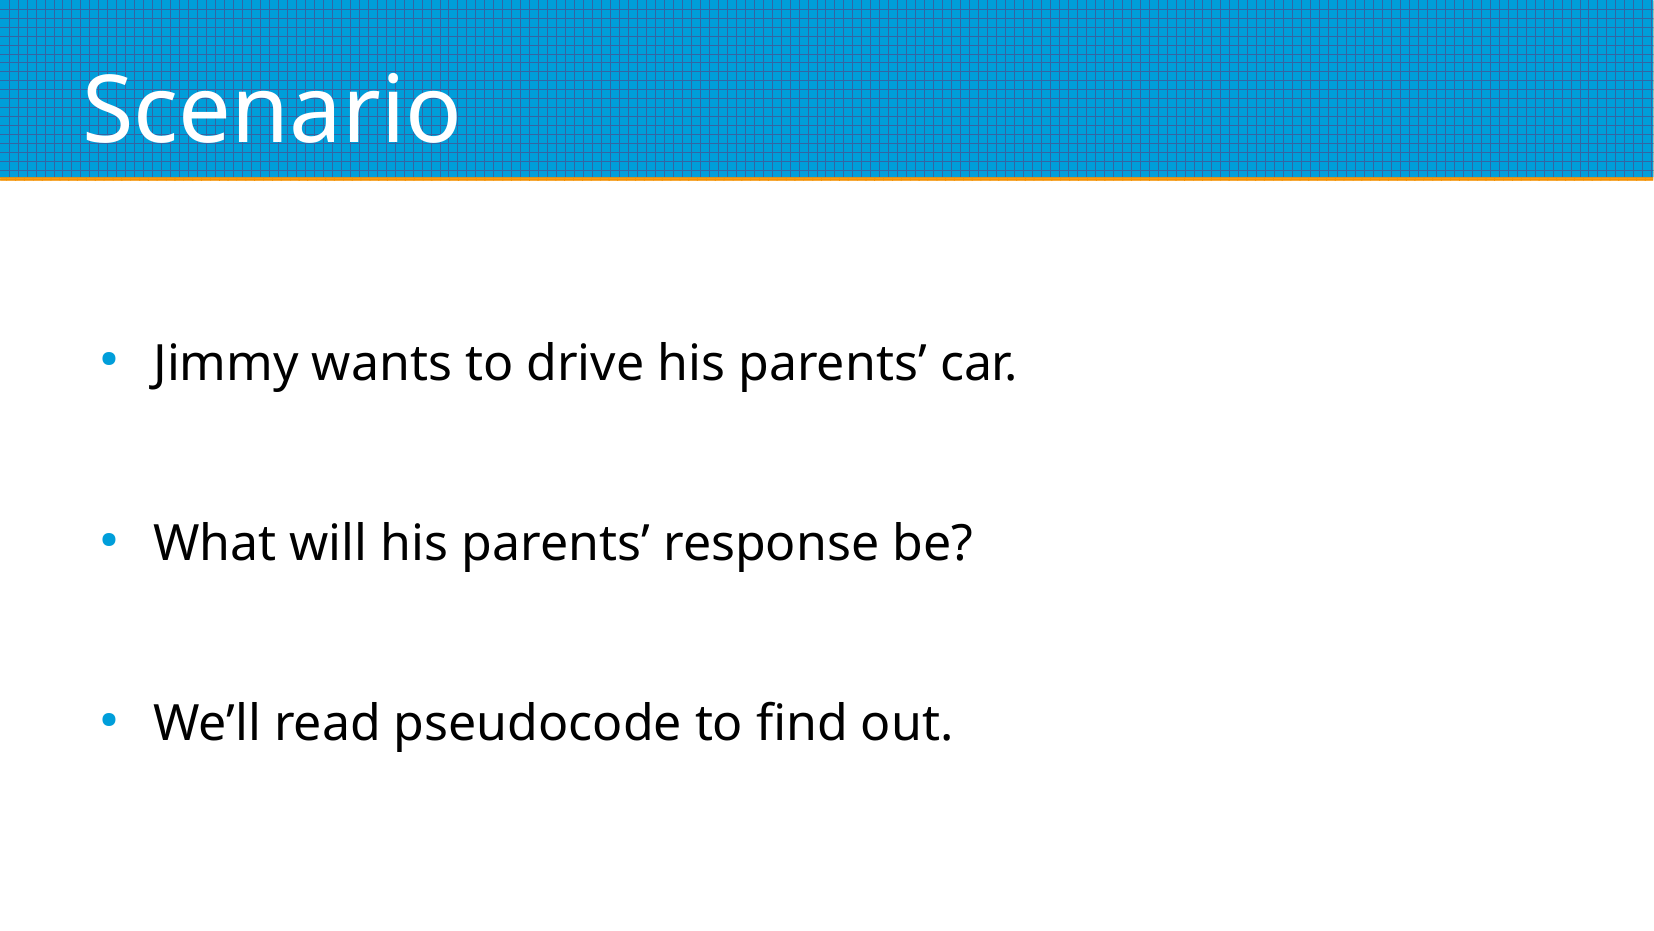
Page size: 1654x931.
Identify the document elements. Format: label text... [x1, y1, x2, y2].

list Jimmy wants to drive his parents’ car. What will his parents’ response be? We’ll read pseudocode to find out. [82, 236, 1563, 811]
title Scenario [82, 14, 1571, 171]
